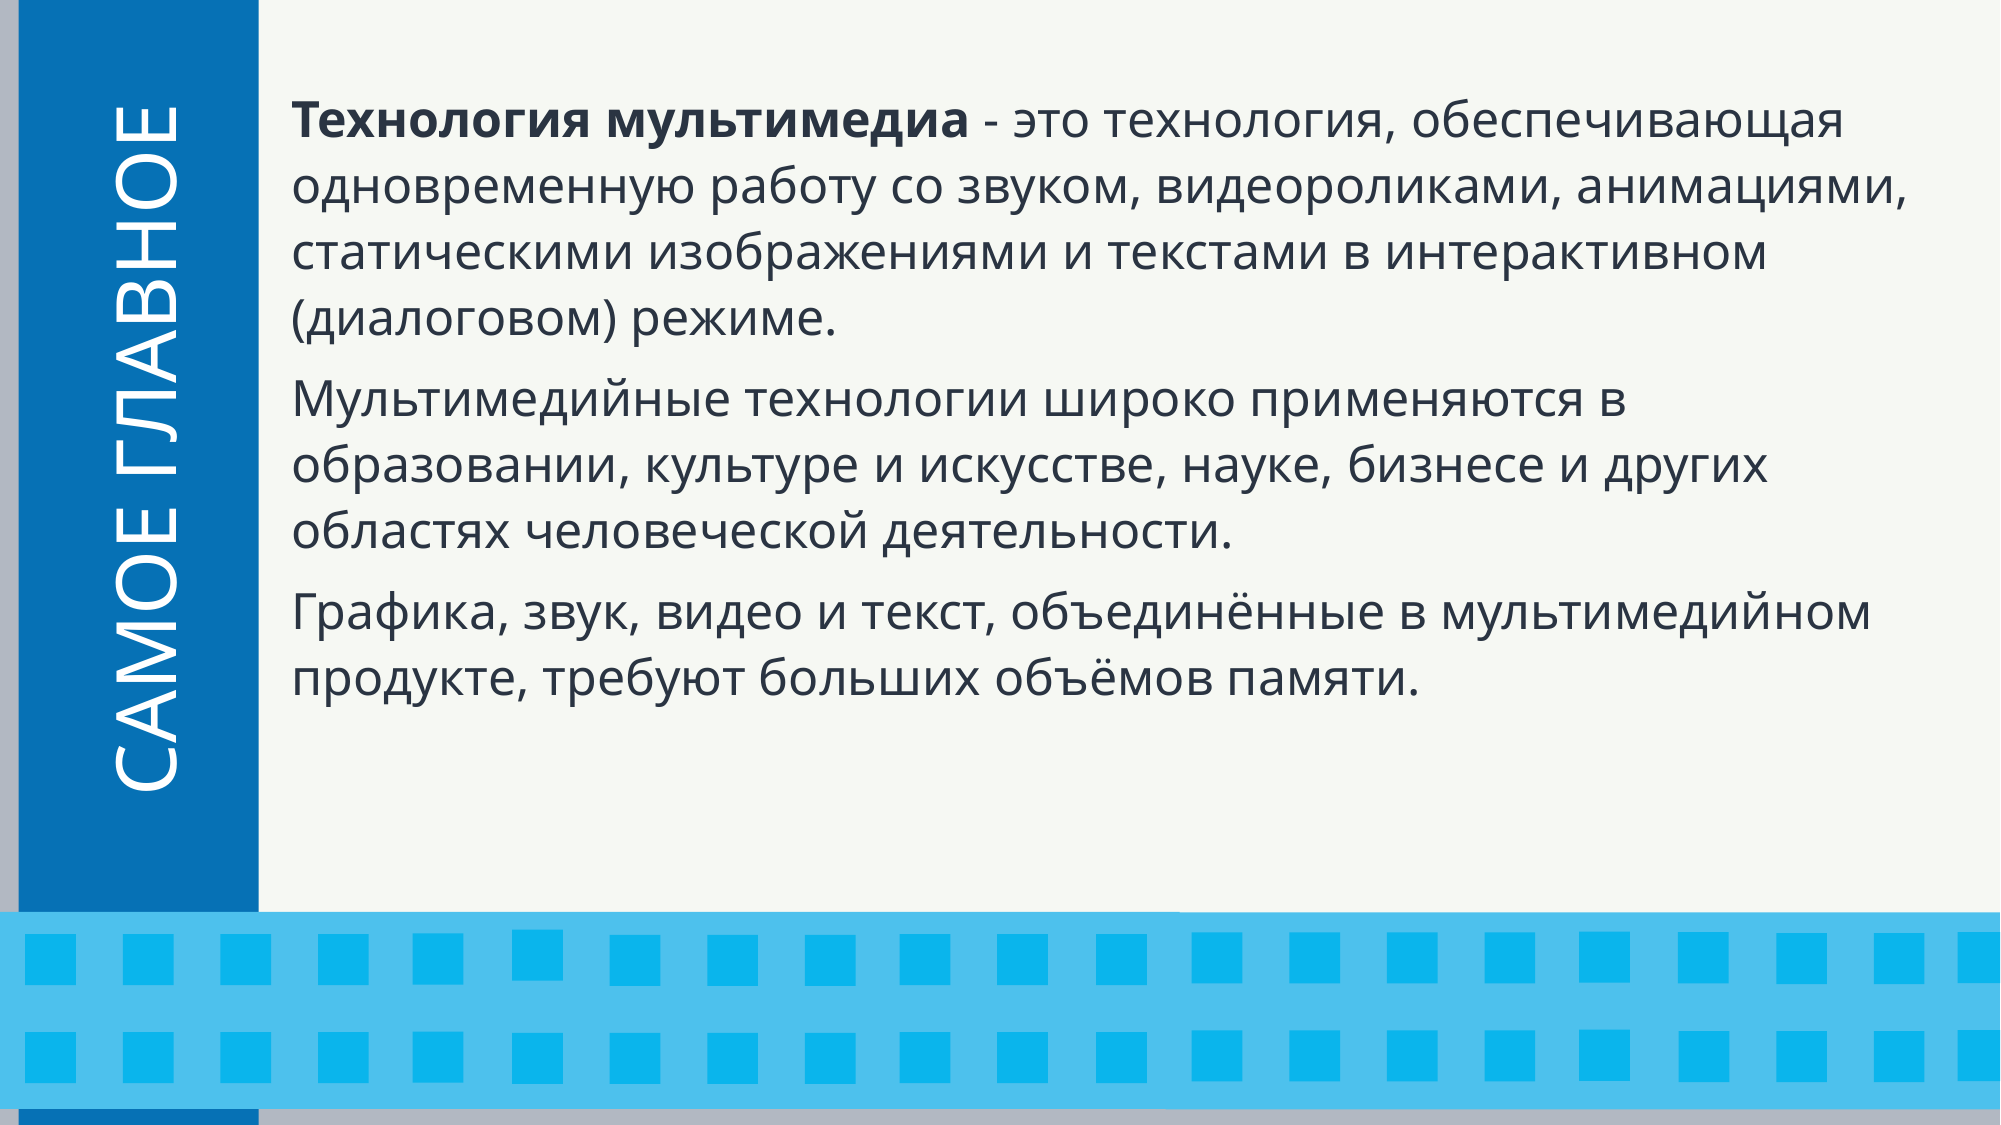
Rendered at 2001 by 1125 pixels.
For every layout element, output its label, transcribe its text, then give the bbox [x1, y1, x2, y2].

text_box Технология мультимедиа - это технология, обеспечивающая одновременную работу со звуком, видеороликами, анимациями, статическими изображениями и текстами в интерактивном (диалоговом) режиме. Мультимедийные технологии широко применяются в образовании, культуре и искусстве, науке, бизнесе и других областях человеческой деятельности. Графика, звук, видео и текст, объединённые в мультимедийном продукте, требуют больших объёмов памяти. [276, 74, 1951, 892]
